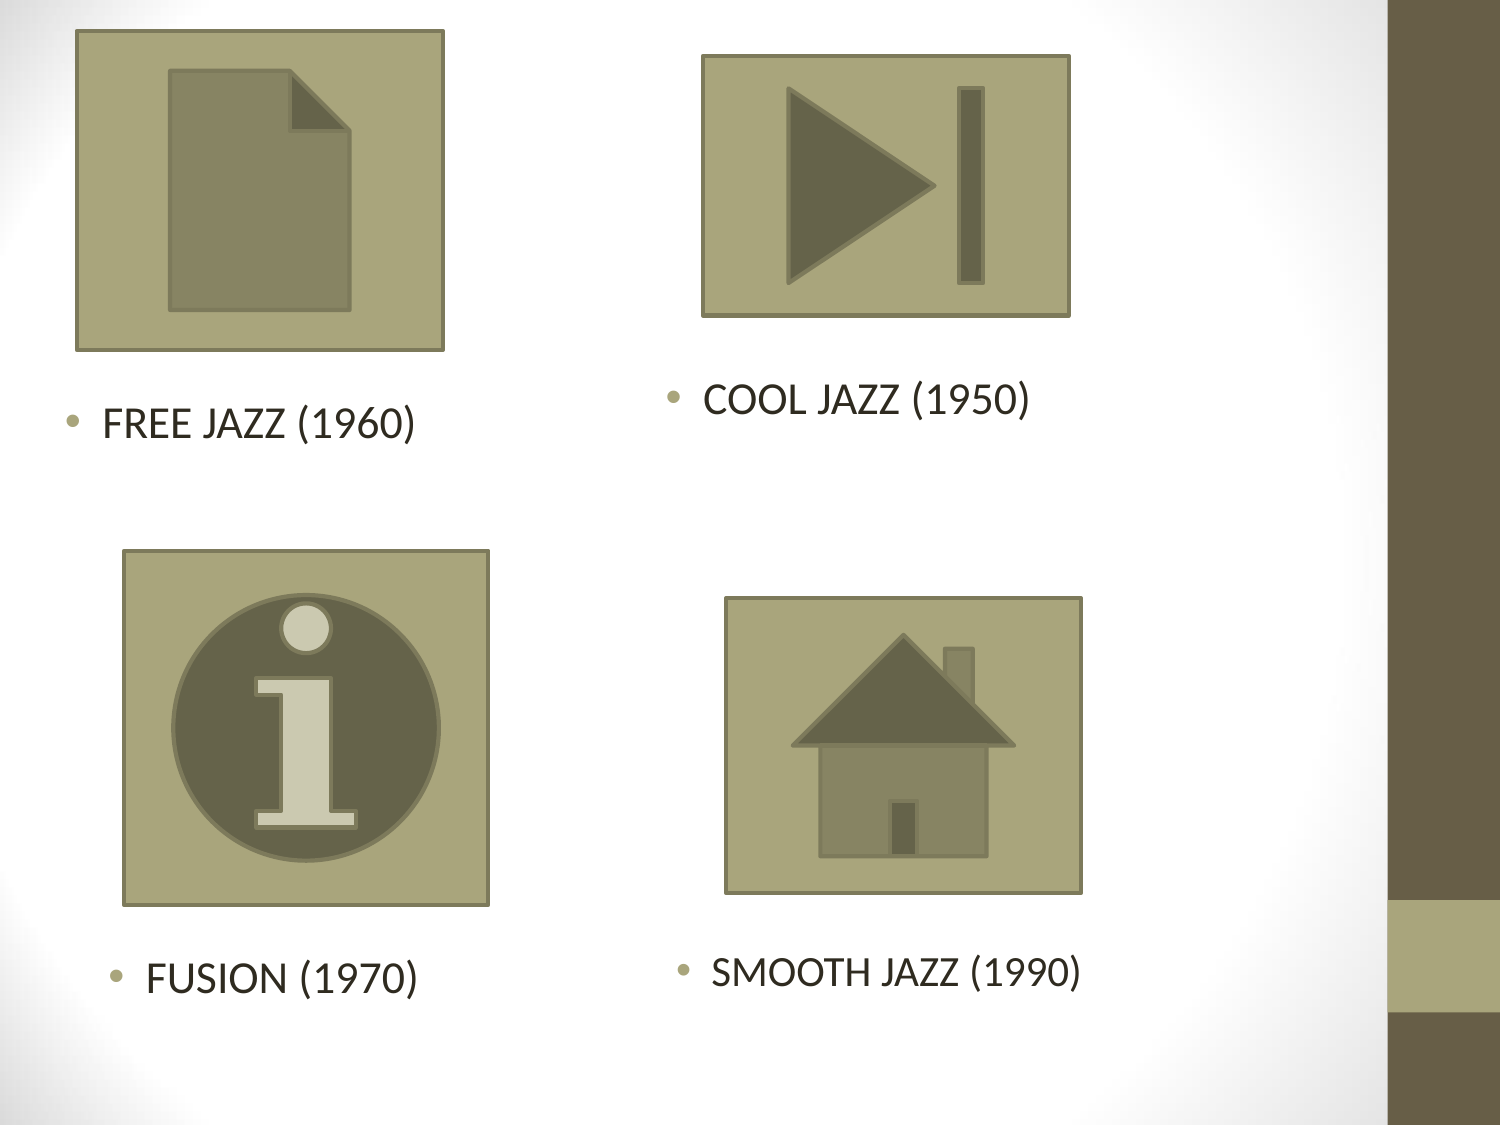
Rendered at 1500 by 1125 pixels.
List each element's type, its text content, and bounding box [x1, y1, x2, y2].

list COOL JAZZ (1950) [631, 361, 1089, 480]
text_box FUSION (1970) [74, 940, 532, 1059]
picture [0, 0, 1387, 1125]
text_box [702, 55, 1069, 316]
text_box [76, 30, 443, 350]
text_box [726, 597, 1081, 894]
text_box [123, 550, 489, 905]
text_box SMOOTH JAZZ (1990) [643, 936, 1101, 1055]
text_box FREE JAZZ (1960) [31, 385, 489, 504]
